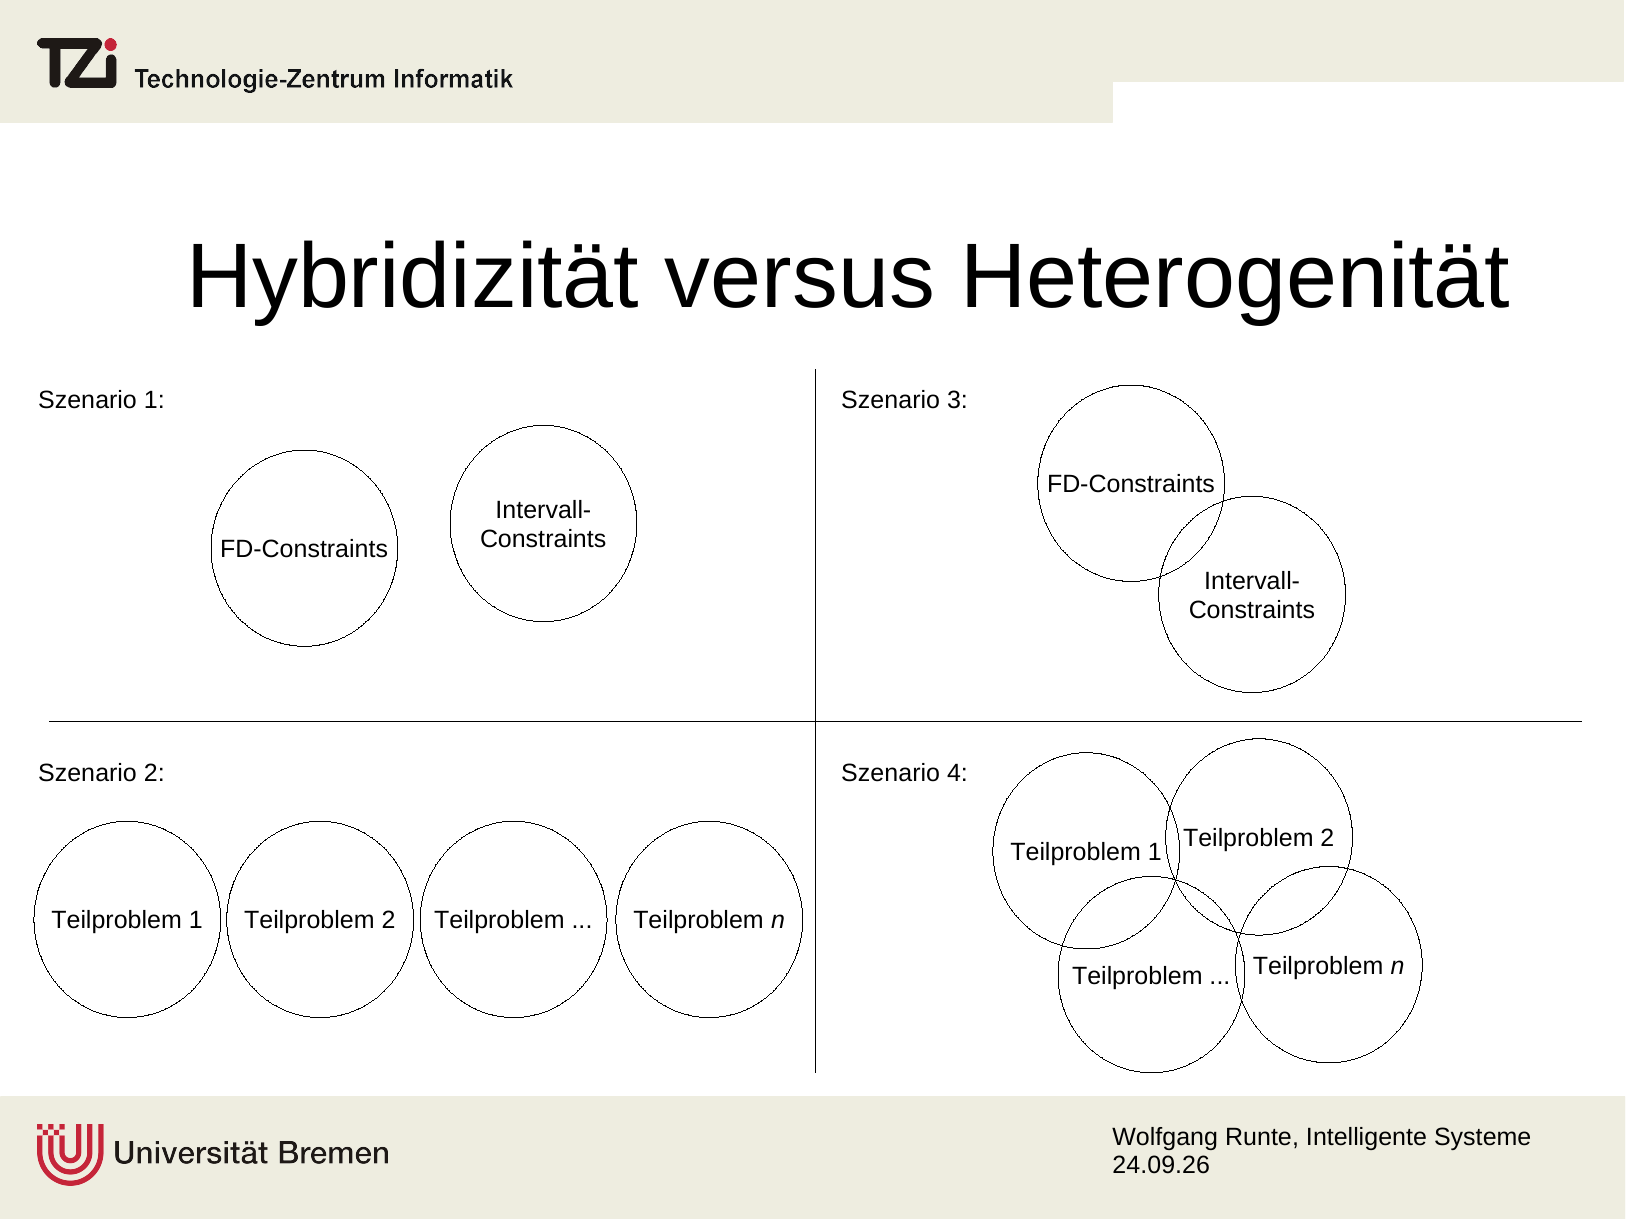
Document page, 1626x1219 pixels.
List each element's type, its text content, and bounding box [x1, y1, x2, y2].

text_box Teilproblem ... [1058, 876, 1242, 1073]
text_box Teilproblem ... [420, 821, 608, 1018]
text_box Intervall- Constraints [1158, 496, 1346, 693]
text_box Teilproblem 1 [33, 821, 221, 1018]
text_box Teilproblem 1 [992, 752, 1174, 946]
text_box FD-Constraints [1037, 385, 1225, 582]
picture [37, 38, 513, 93]
text_box FD-Constraints [211, 450, 398, 647]
text_box Szenario 3: [841, 384, 969, 413]
text_box Teilproblem n [615, 821, 803, 1018]
title Hybridizität versus Heterogenität [112, 162, 1513, 393]
text_box Intervall- Constraints [450, 425, 637, 622]
text_box Teilproblem n [1235, 866, 1423, 1063]
text_box Teilproblem 2 [1165, 738, 1353, 933]
picture [37, 1124, 388, 1186]
text_box Szenario 1: [38, 384, 166, 413]
text_box Teilproblem 2 [226, 821, 414, 1018]
text_box Szenario 4: [841, 756, 969, 785]
text_box Szenario 2: [38, 756, 166, 785]
